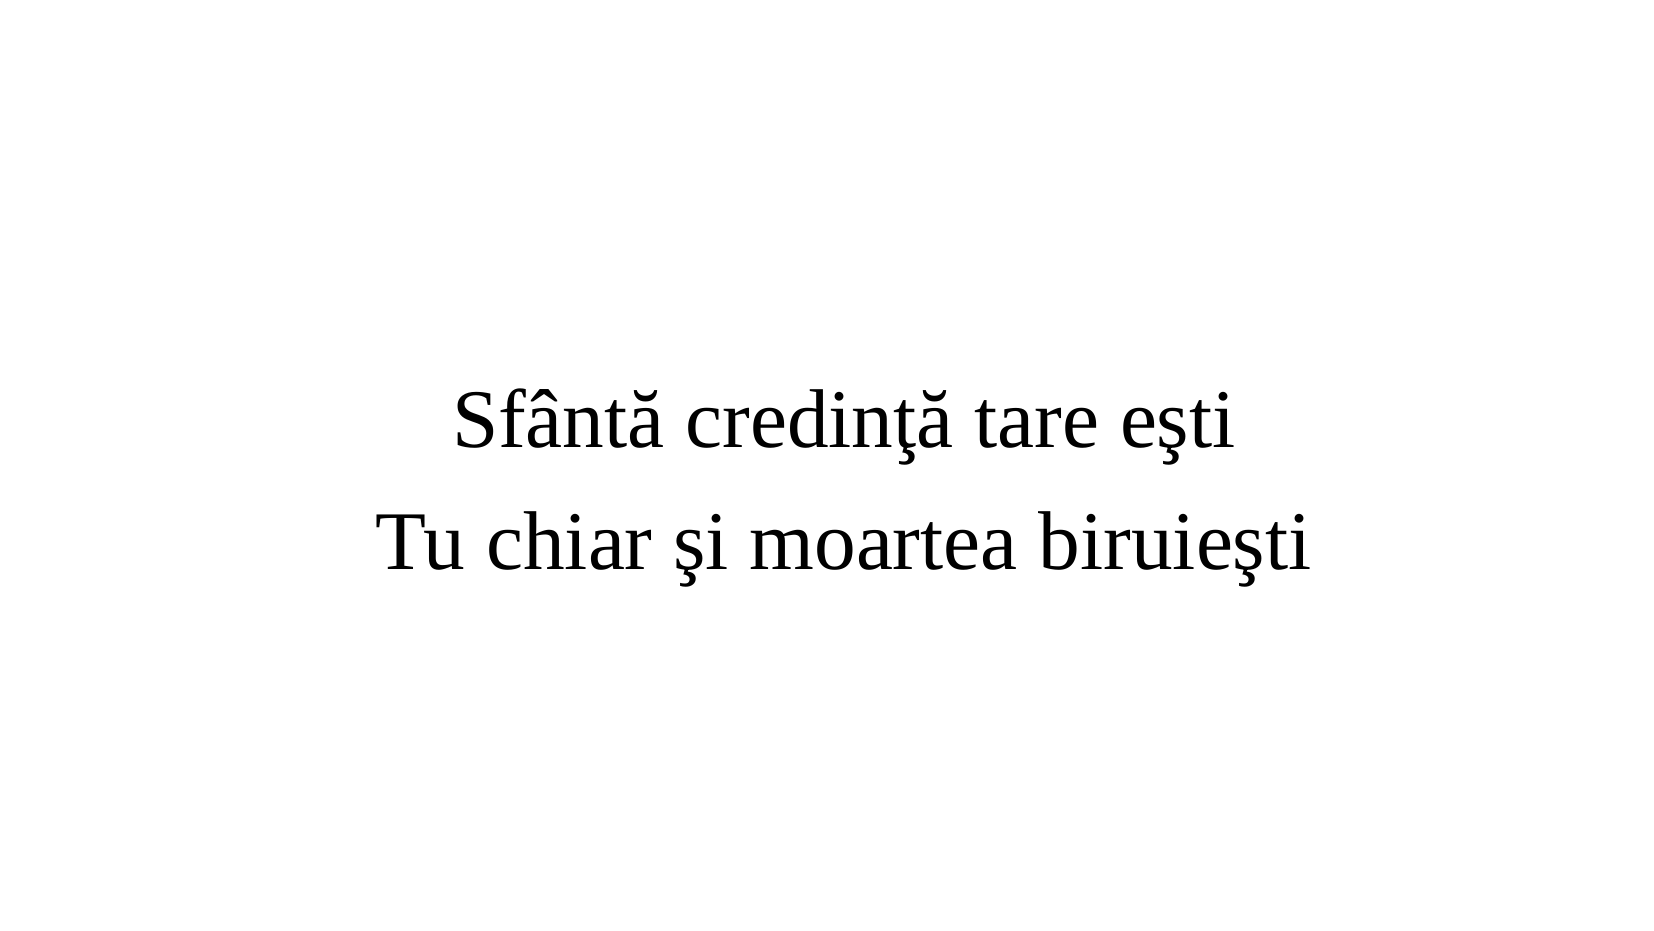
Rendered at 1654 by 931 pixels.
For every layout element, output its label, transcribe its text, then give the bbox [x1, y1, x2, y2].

subtitle Sfântă credinţă tare eşti Tu chiar şi moartea biruieşti [177, 363, 1512, 586]
